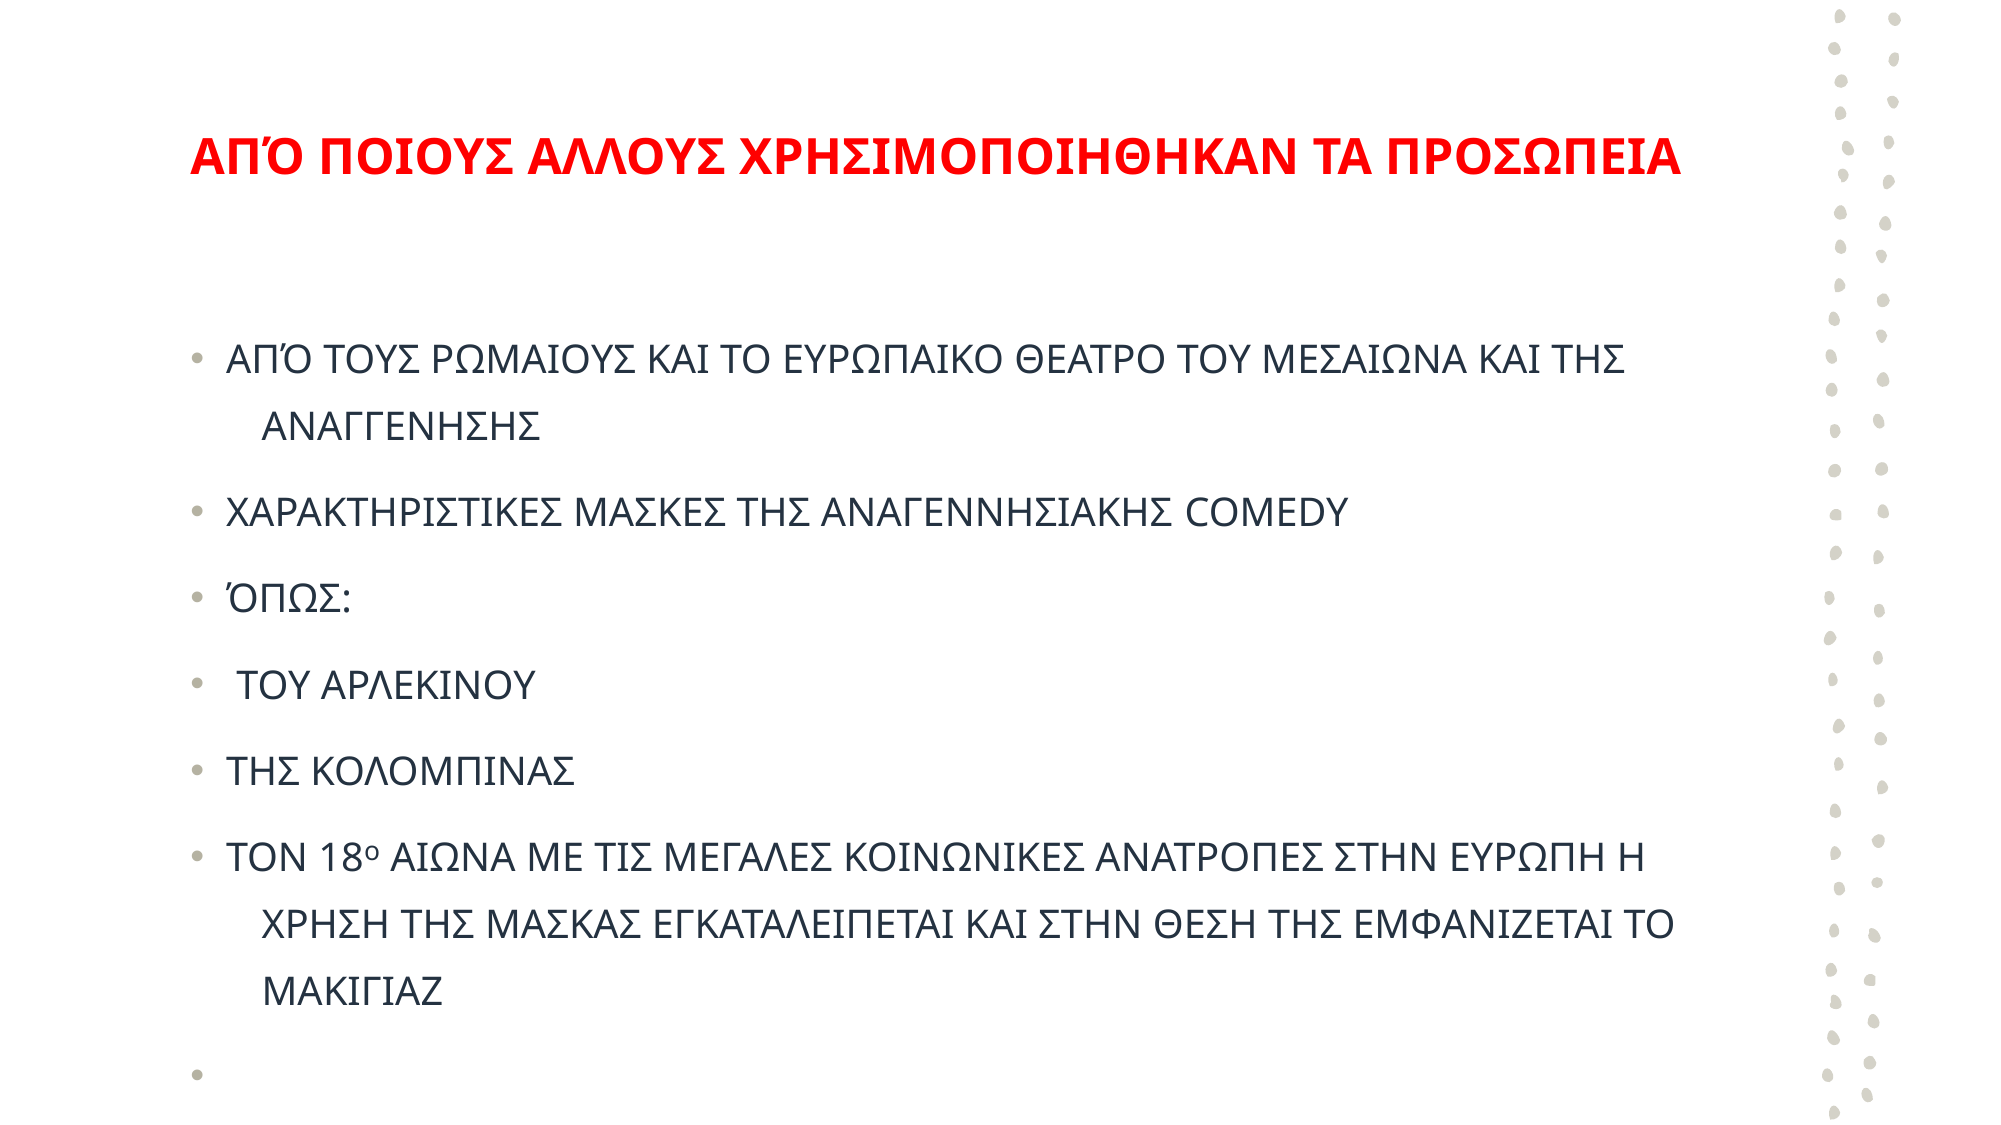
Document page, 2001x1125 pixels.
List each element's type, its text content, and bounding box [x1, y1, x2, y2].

list ΑΠΌ ΤΟΥΣ ΡΩΜΑΙΟΥΣ ΚΑΙ ΤΟ ΕΥΡΩΠΑΙΚΟ ΘΕΑΤΡΟ ΤΟΥ ΜΕΣΑΙΩΝΑ ΚΑΙ ΤΗΣ ΑΝΑΓΓΕΝΗΣΗΣ ΧΑΡΑΚΤΗΡΙΣΤΙΚΕΣ ΜΑΣΚΕΣ ΤΗΣ ΑΝΑΓΕΝΝΗΣΙΑΚΗΣ COMEDY ΌΠΩΣ: ΤΟΥ ΑΡΛΕΚΙΝΟΥ ΤΗΣ ΚΟΛΟΜΠΙΝΑΣ ΤΟΝ 18ο ΑΙΩΝΑ ΜΕ ΤΙΣ ΜΕΓΑΛΕΣ ΚΟΙΝΩΝΙΚΕΣ ΑΝΑΤΡΟΠΕΣ ΣΤΗΝ ΕΥΡΩΠΗ Η ΧΡΗΣΗ ΤΗΣ ΜΑΣΚΑΣ ΕΓΚΑΤΑΛΕΙΠΕΤΑΙ ΚΑΙ ΣΤΗΝ ΘΕΣΗ ΤΗΣ ΕΜΦΑΝΙΖΕΤΑΙ ΤΟ ΜΑΚΙΓΙΑΖ [175, 307, 1756, 1022]
title ΑΠΌ ΠΟΙΟΥΣ ΑΛΛΟΥΣ ΧΡΗΣΙΜΟΠΟΙΗΘΗΚΑΝ ΤΑ ΠΡΟΣΩΠΕΙΑ [175, 82, 1756, 226]
